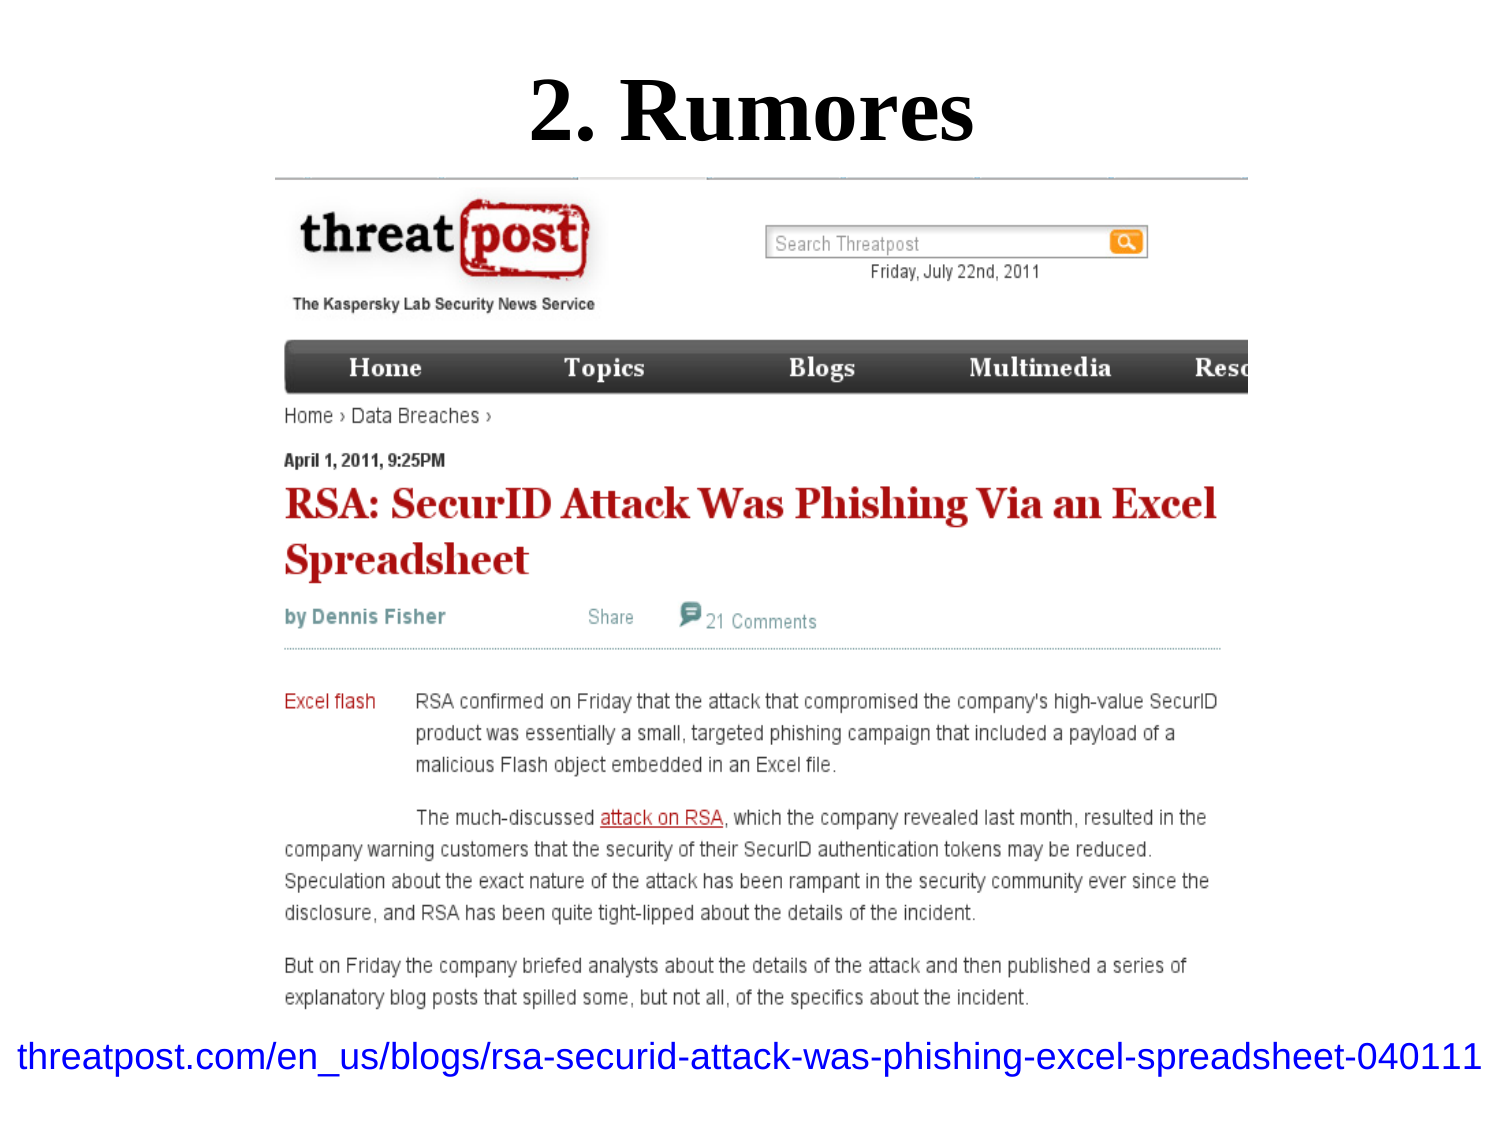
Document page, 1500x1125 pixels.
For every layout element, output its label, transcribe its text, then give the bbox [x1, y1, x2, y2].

text_box threatpost.com/en_us/blogs/rsa-securid-attack-was-phishing-excel-spreadsheet-040111 [0, 1026, 1500, 1078]
picture [275, 177, 1248, 1026]
title 2. Rumores [87, 51, 1416, 169]
